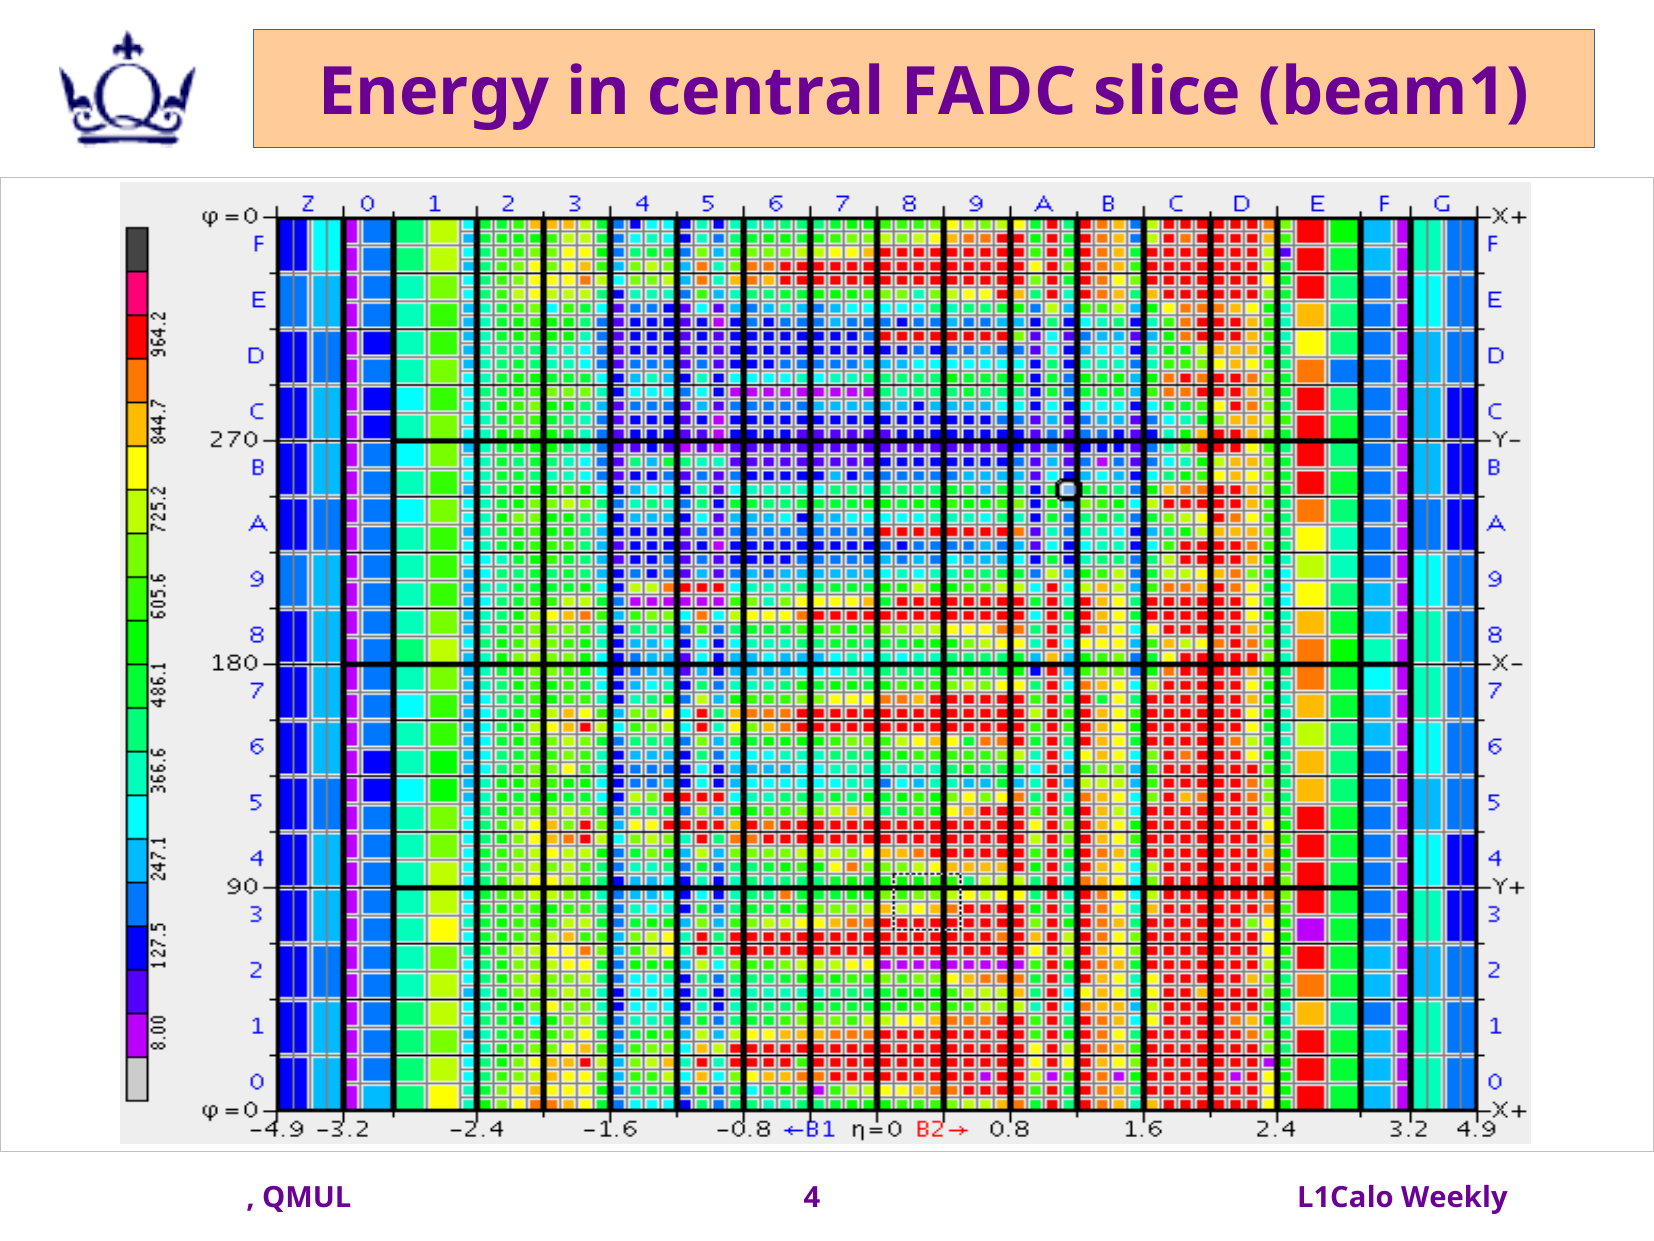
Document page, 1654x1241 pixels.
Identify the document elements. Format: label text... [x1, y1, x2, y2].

title Energy in central FADC slice (beam1) [253, 29, 1595, 148]
picture [59, 29, 200, 148]
picture [120, 182, 1531, 1144]
